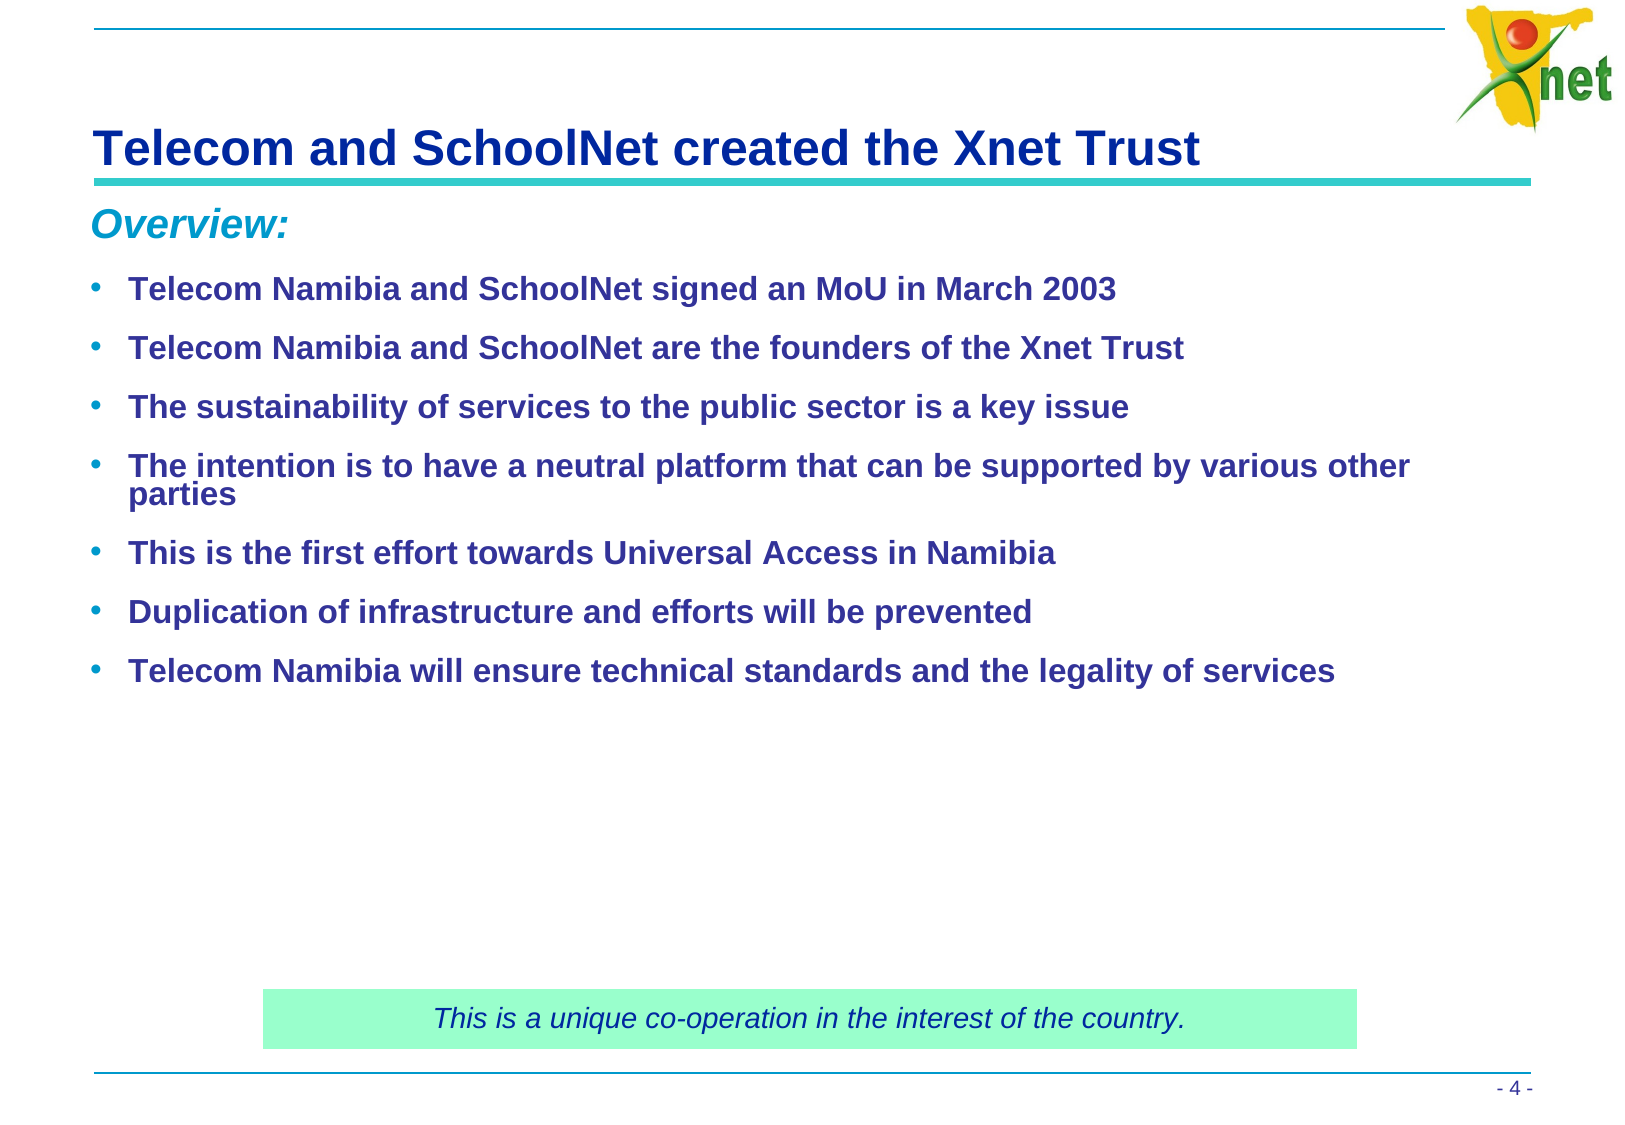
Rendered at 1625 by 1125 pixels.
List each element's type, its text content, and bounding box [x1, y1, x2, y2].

list Overview: Telecom Namibia and SchoolNet signed an MoU in March 2003 Telecom Namibia and SchoolNet are the founders of the Xnet Trust The sustainability of services to the public sector is a key issue The intention is to have a neutral platform that can be supported by various other parties This is the first effort towards Universal Access in Namibia Duplication of infrastructure and efforts will be prevented Telecom Namibia will ensure technical standards and the legality of services [75, 199, 1521, 711]
picture [1445, 0, 1625, 139]
title Telecom and SchoolNet created the Xnet Trust [82, 114, 1526, 181]
text_box This is a unique co-operation in the interest of the country. [262, 988, 1358, 1051]
